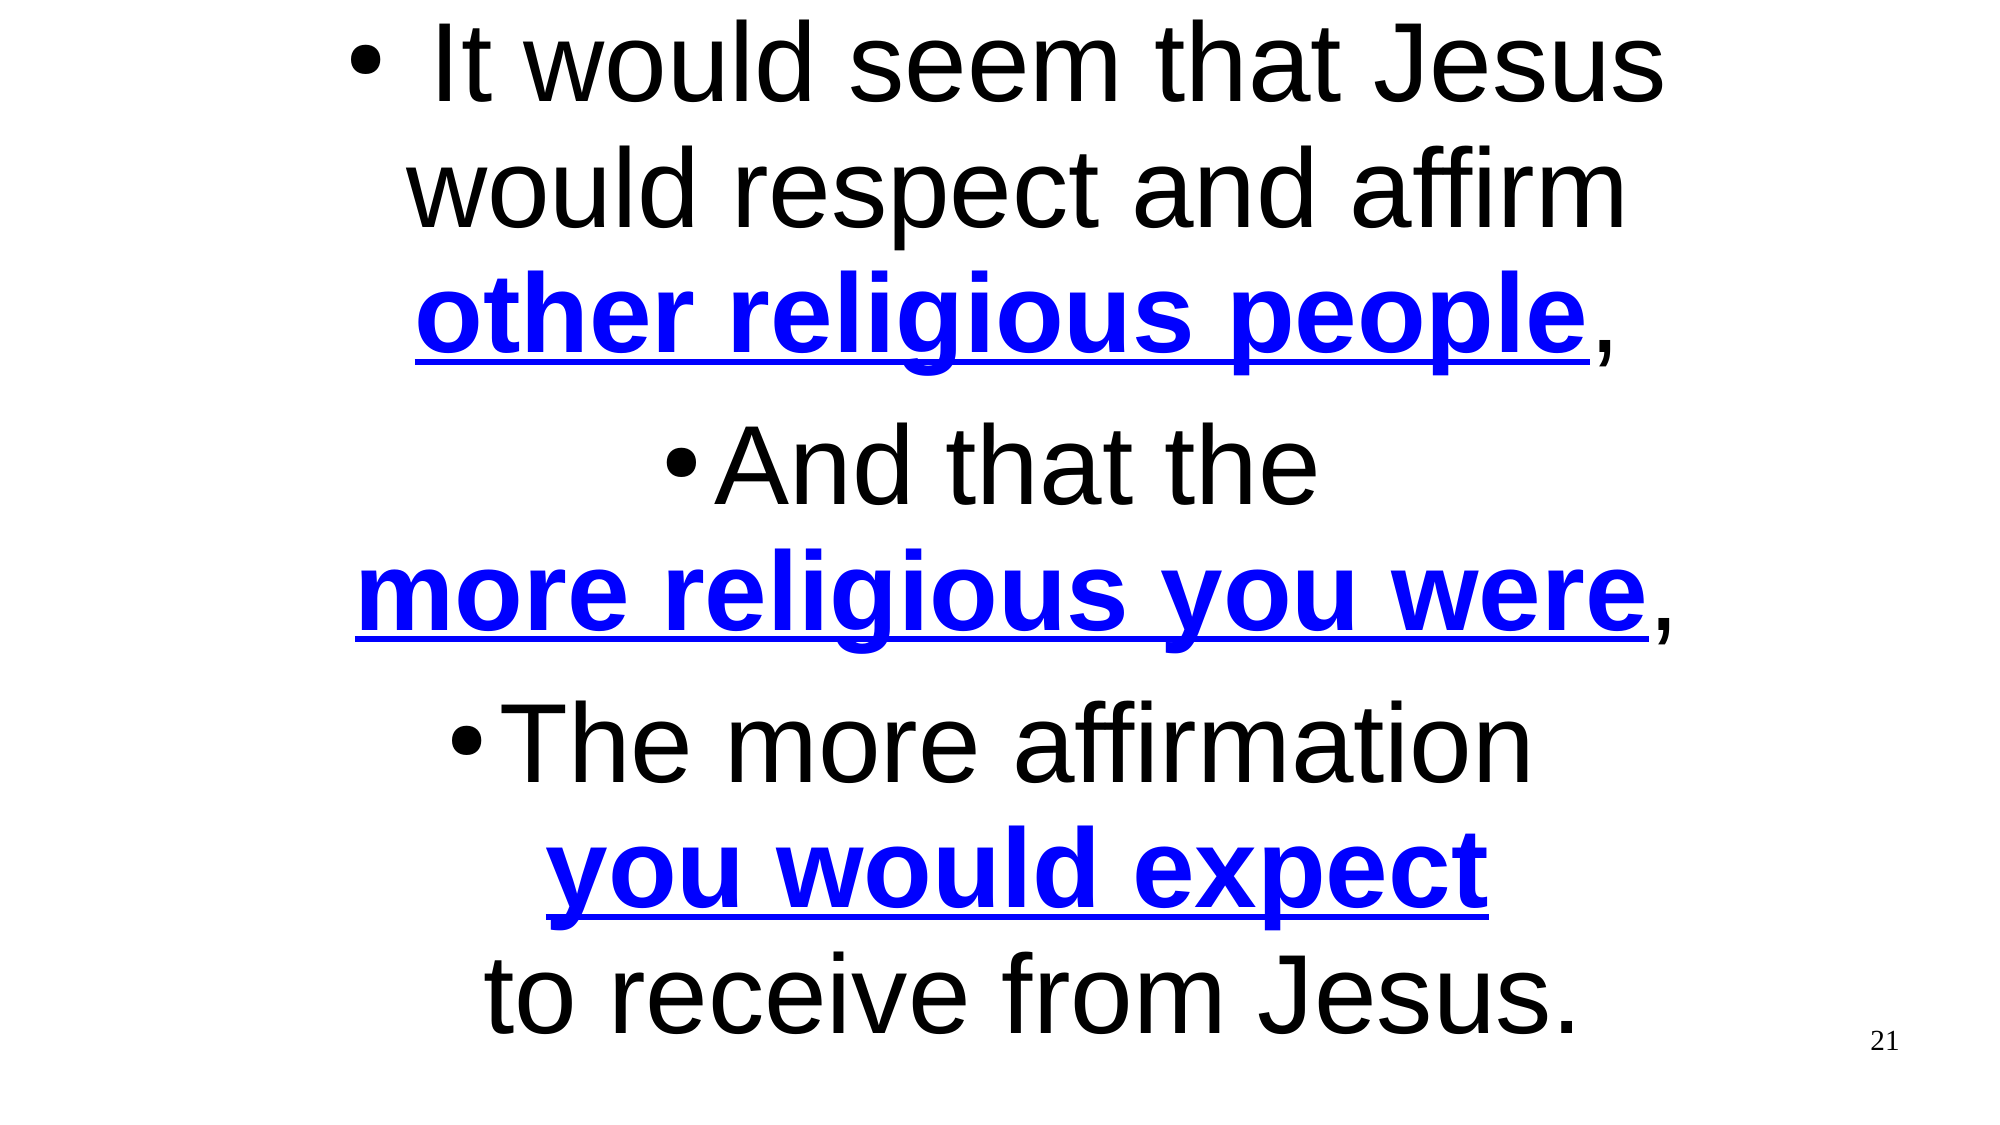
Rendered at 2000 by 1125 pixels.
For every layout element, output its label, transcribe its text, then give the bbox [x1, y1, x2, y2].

list It would seem that Jesus would respect and affirm other religious people, And that the more religious you were, The more affirmation you would expect to receive from Jesus. [0, 0, 1996, 1123]
